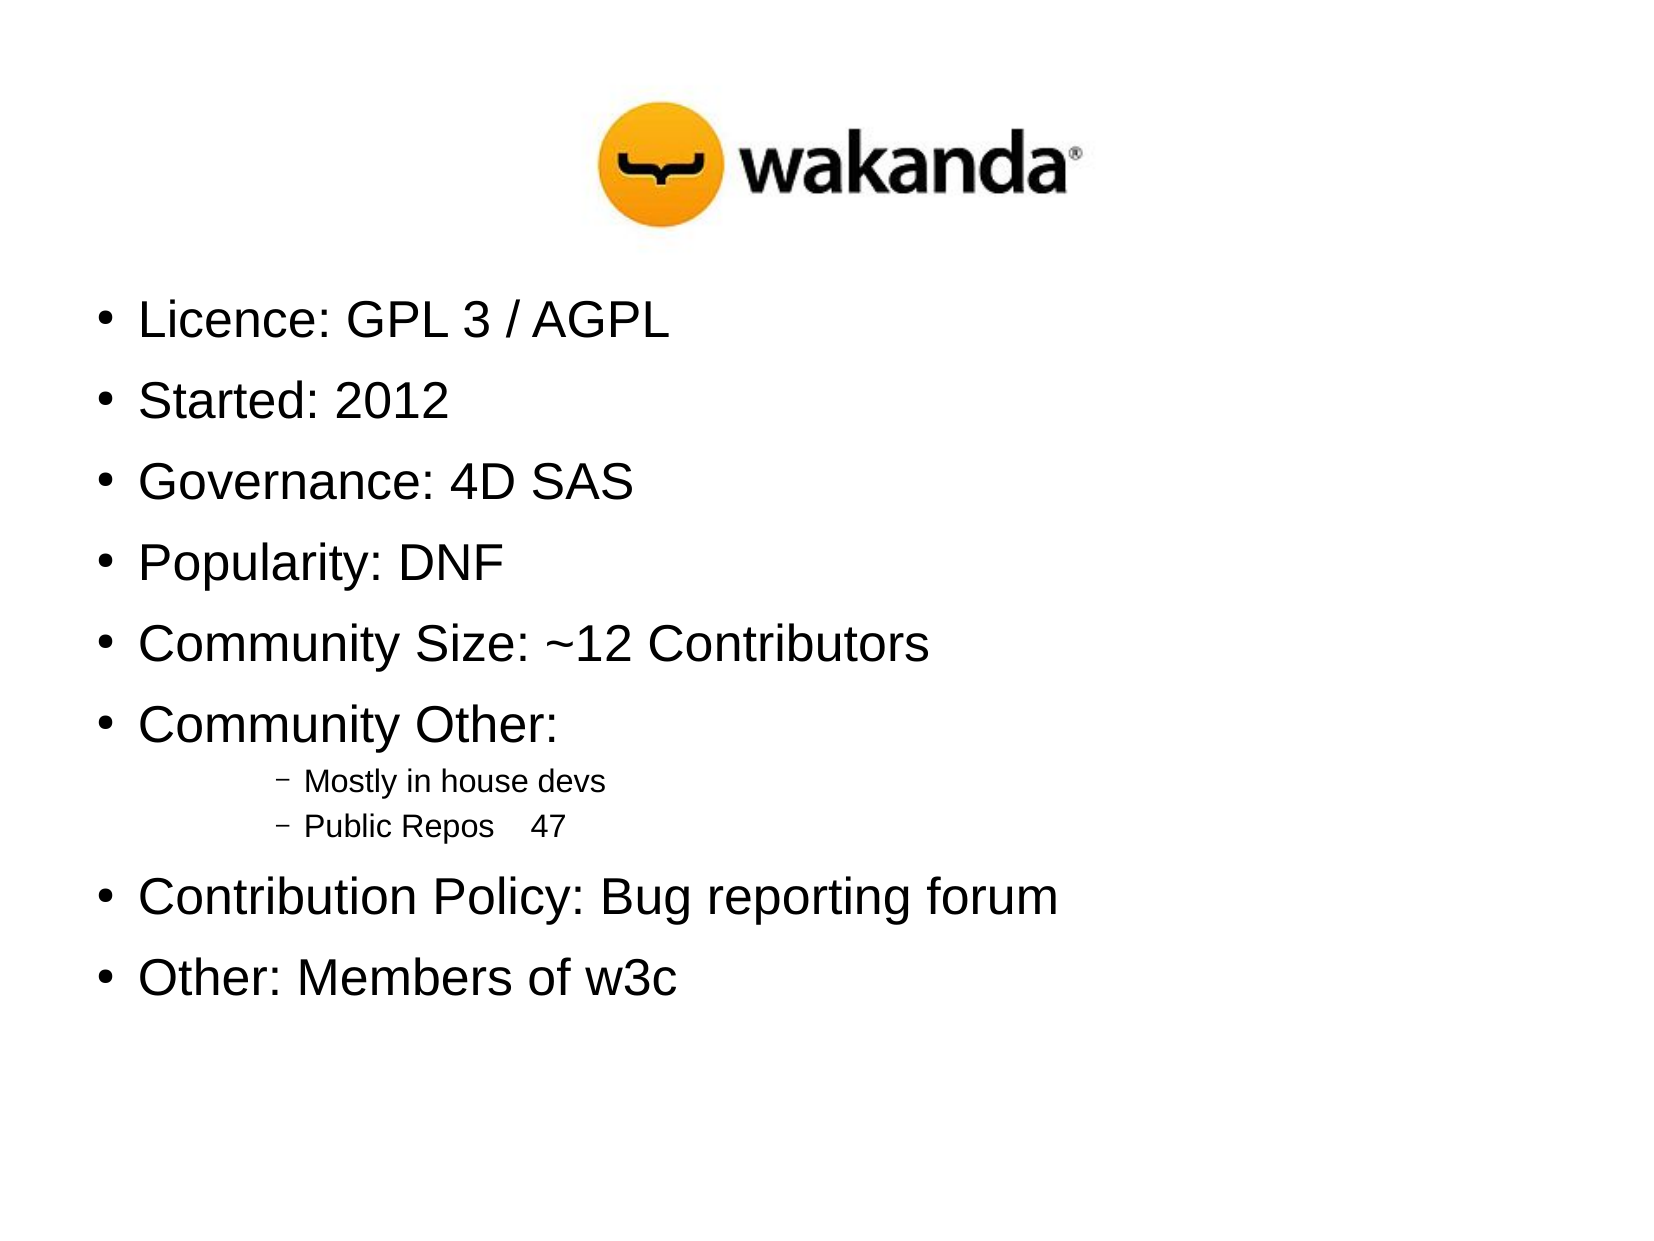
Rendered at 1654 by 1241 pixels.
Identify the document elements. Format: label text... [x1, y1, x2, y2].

list Licence: GPL 3 / AGPL Started: 2012 Governance: 4D SAS Popularity: DNF Community Size: ~12 Contributors Community Other: Mostly in house devs Public Repos 47 Contribution Policy: Bug reporting forum Other: Members of w3c [82, 290, 1571, 1010]
picture [555, 58, 1109, 272]
